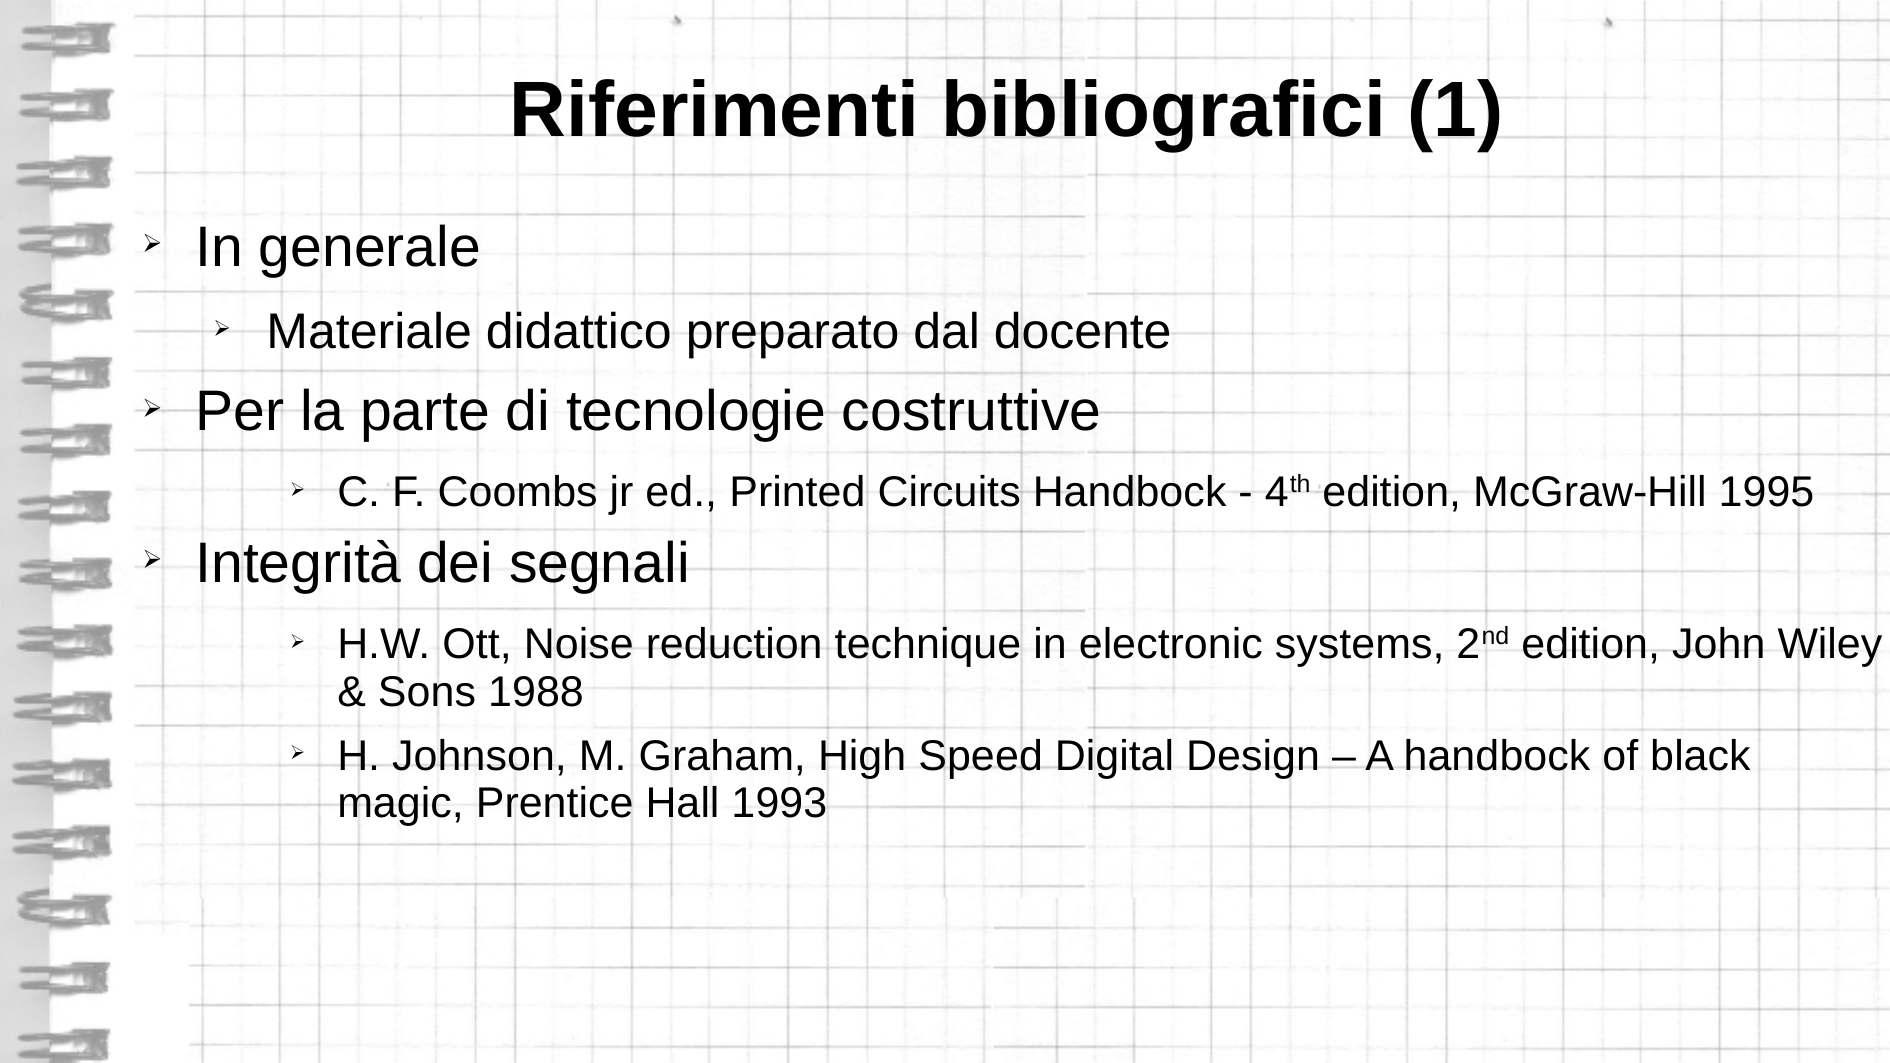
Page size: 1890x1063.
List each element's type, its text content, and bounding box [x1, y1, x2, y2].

list In generale Materiale didattico preparato dal docente Per la parte di tecnologie costruttive C. F. Coombs jr ed., Printed Circuits Handbock - 4th edition, McGraw-Hill 1995 Integrità dei segnali H.W. Ott, Noise reduction technique in electronic systems, 2nd edition, John Wiley & Sons 1988 H. Johnson, M. Graham, High Speed Digital Design – A handbock of black magic, Prentice Hall 1993 [124, 214, 1890, 1011]
title Riferimenti bibliografici (1) [124, 20, 1890, 198]
picture [0, 0, 1890, 1063]
